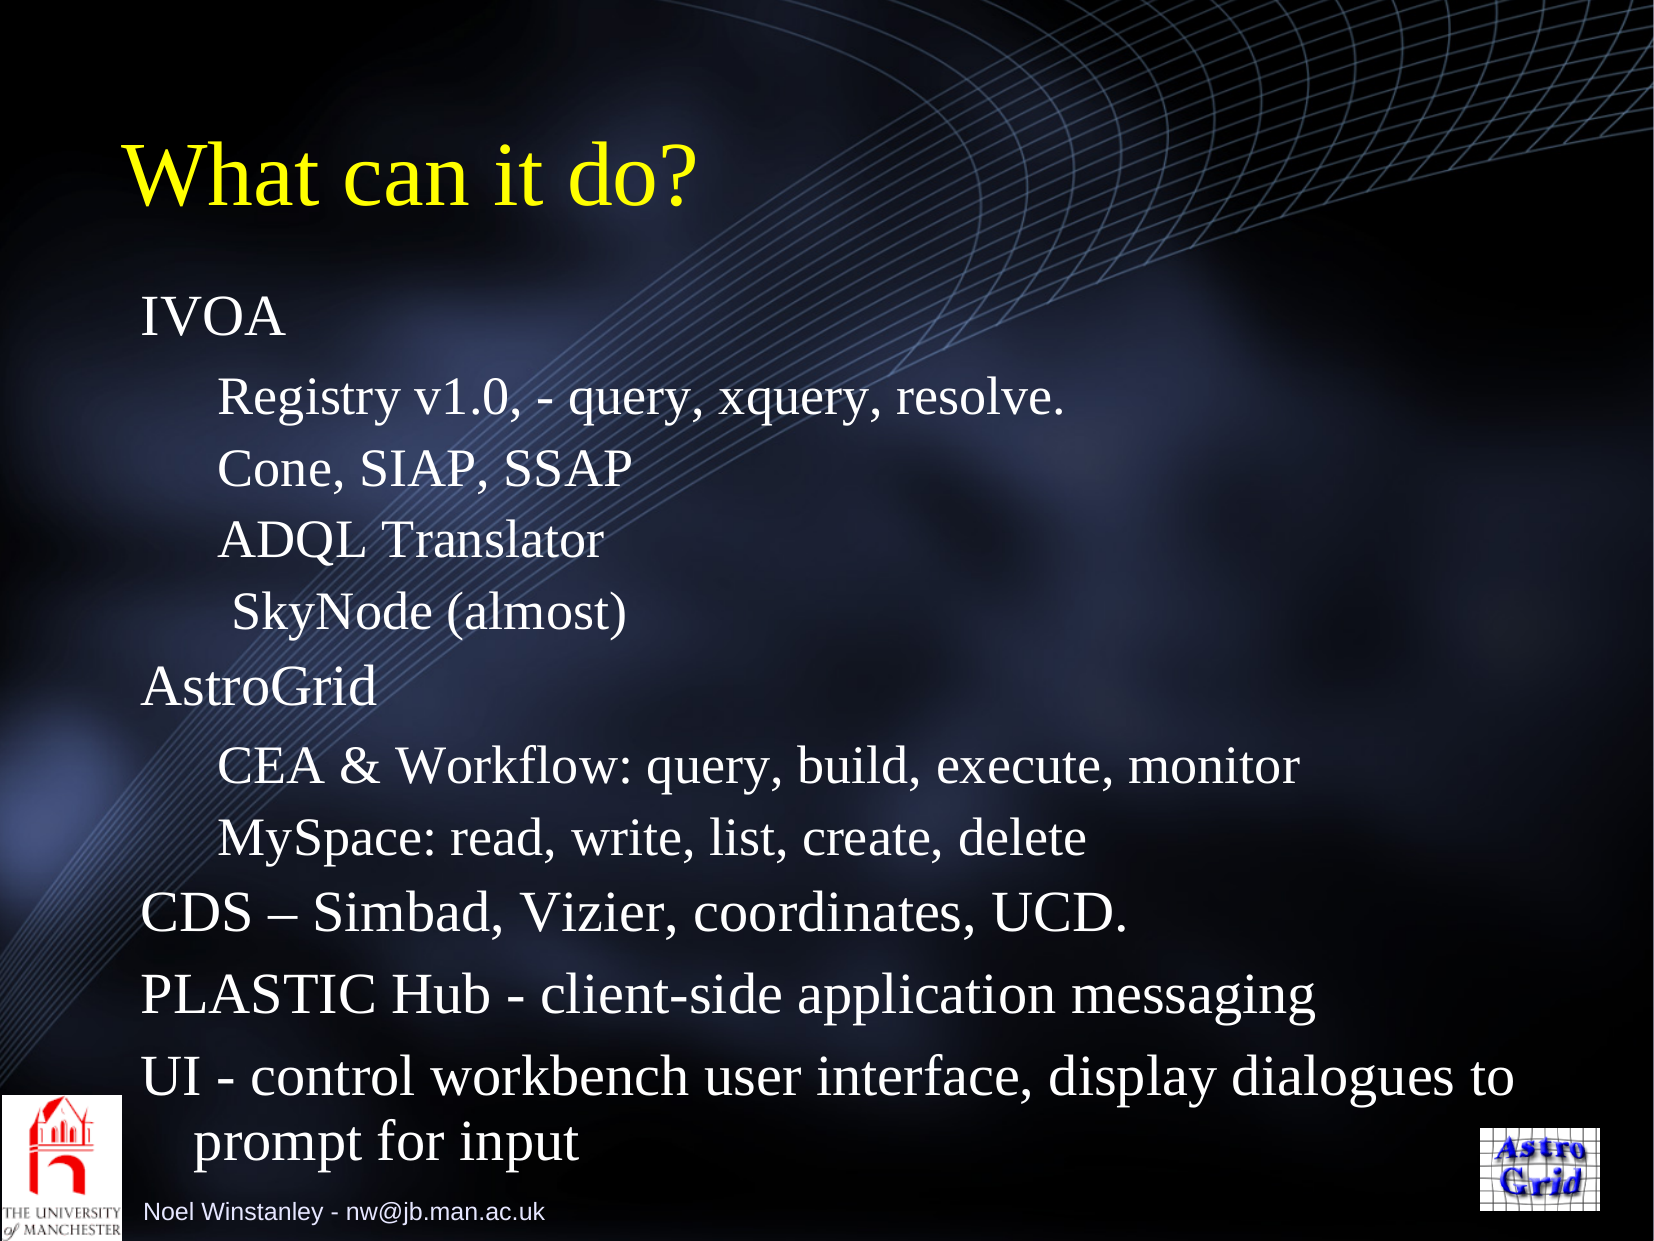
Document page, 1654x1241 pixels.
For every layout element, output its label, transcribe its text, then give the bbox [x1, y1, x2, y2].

list IVOA Registry v1.0, - query, xquery, resolve. Cone, SIAP, SSAP ADQL Translator SkyNode (almost) AstroGrid CEA & Workflow: query, build, execute, monitor MySpace: read, write, list, create, delete CDS – Simbad, Vizier, coordinates, UCD. PLASTIC Hub - client-side application messaging UI - control workbench user interface, display dialogues to prompt for input [123, 283, 1535, 1179]
picture [0, 0, 1654, 1241]
title What can it do? [121, 71, 1534, 279]
